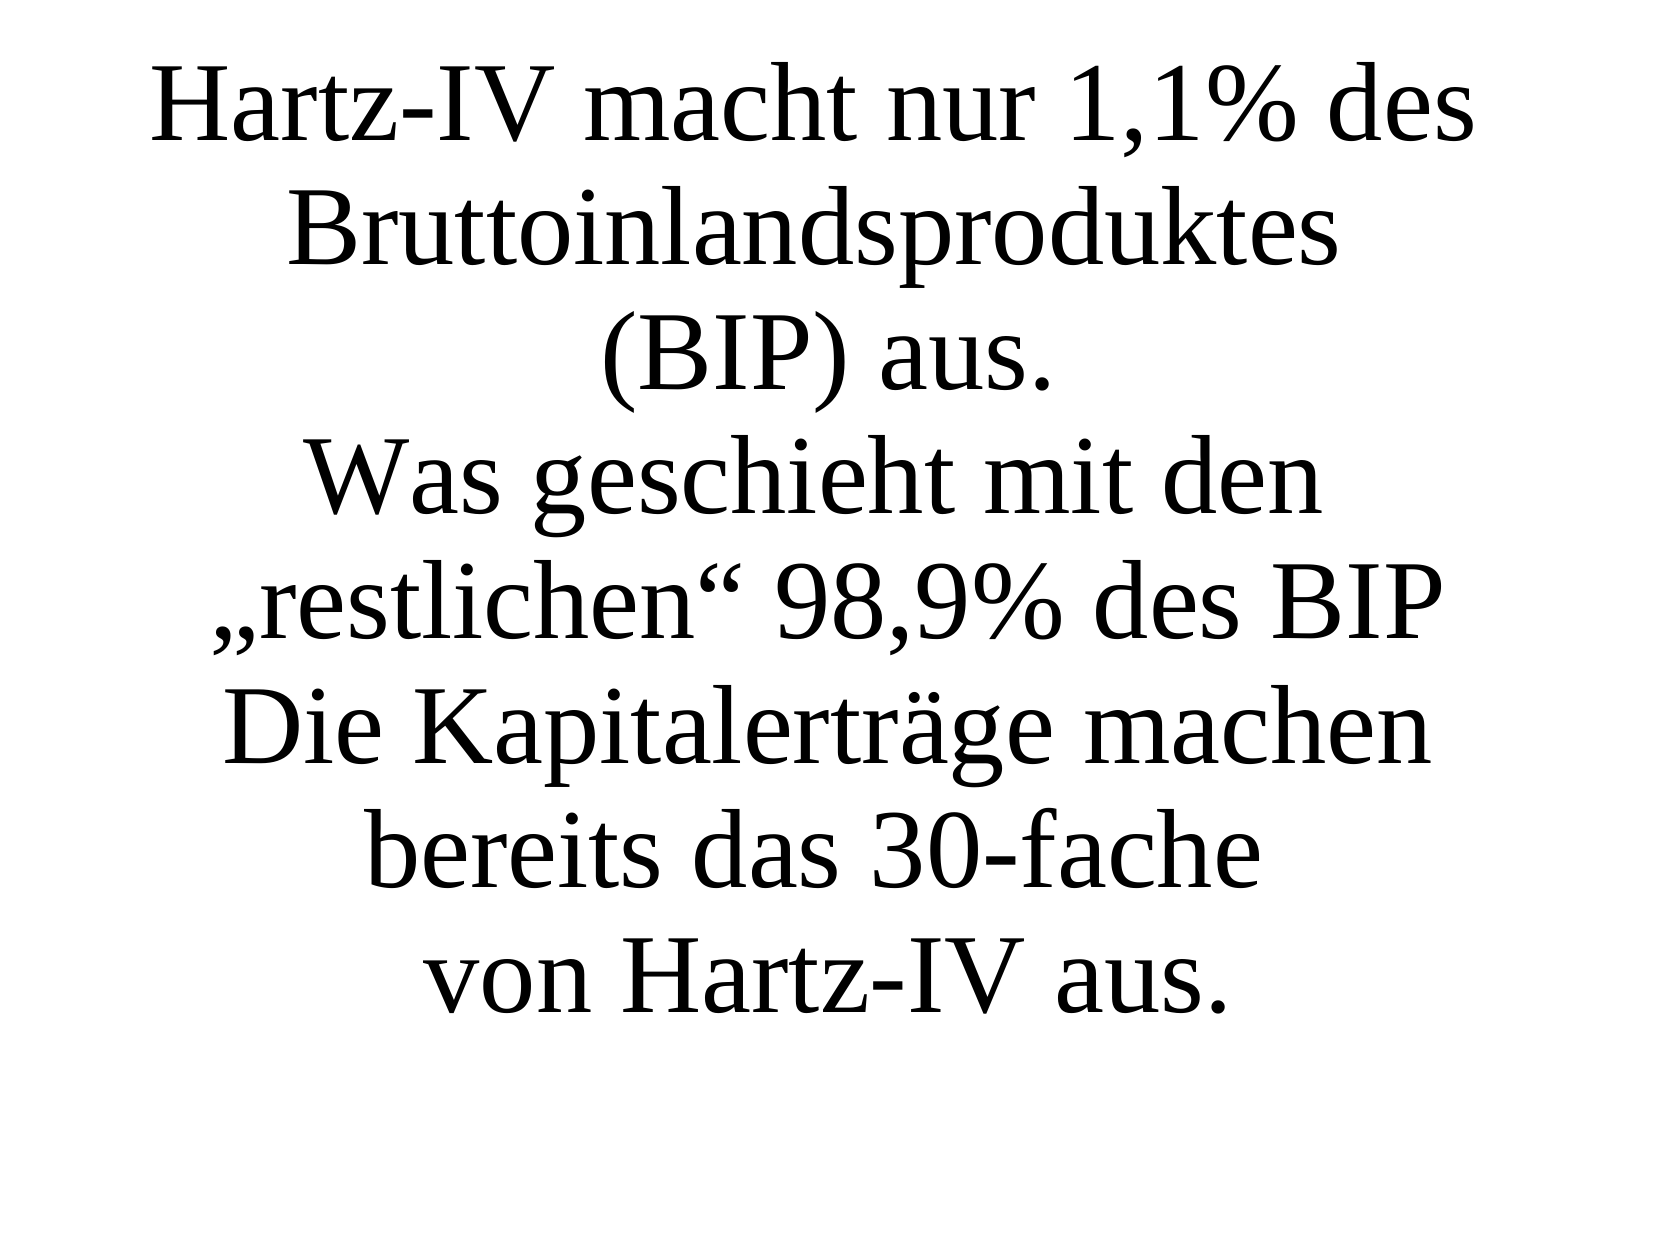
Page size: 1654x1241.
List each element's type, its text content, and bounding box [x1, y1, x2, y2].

text_box Hartz-IV macht nur 1,1% des Bruttoinlandsproduktes (BIP) aus. Was geschieht mit den „restlichen“ 98,9% des BIP Die Kapitalerträge machen bereits das 30-fache von Hartz-IV aus. [44, 40, 1613, 1141]
